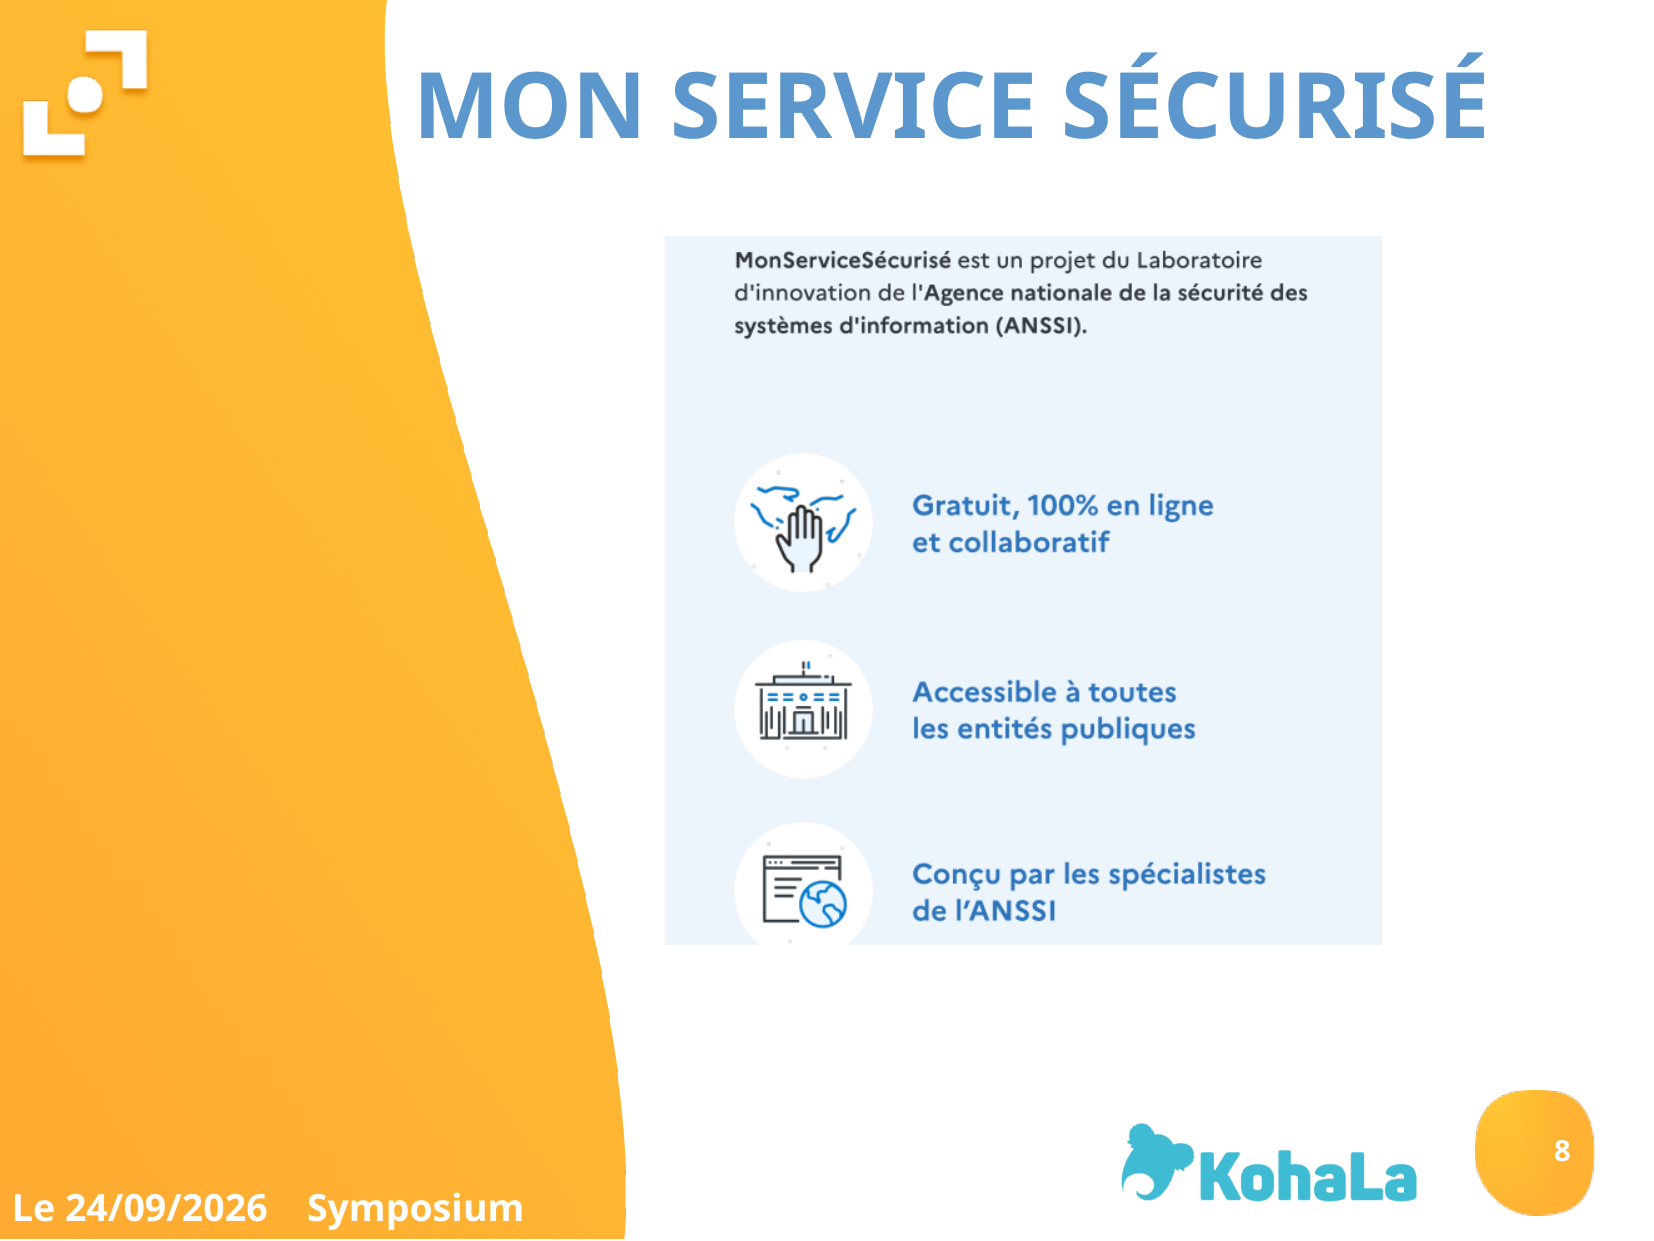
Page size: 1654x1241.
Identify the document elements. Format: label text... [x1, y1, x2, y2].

picture [1116, 1090, 1595, 1217]
title Mon service sécurisé [413, 0, 1654, 234]
picture [663, 236, 1382, 945]
picture [0, 0, 626, 1241]
